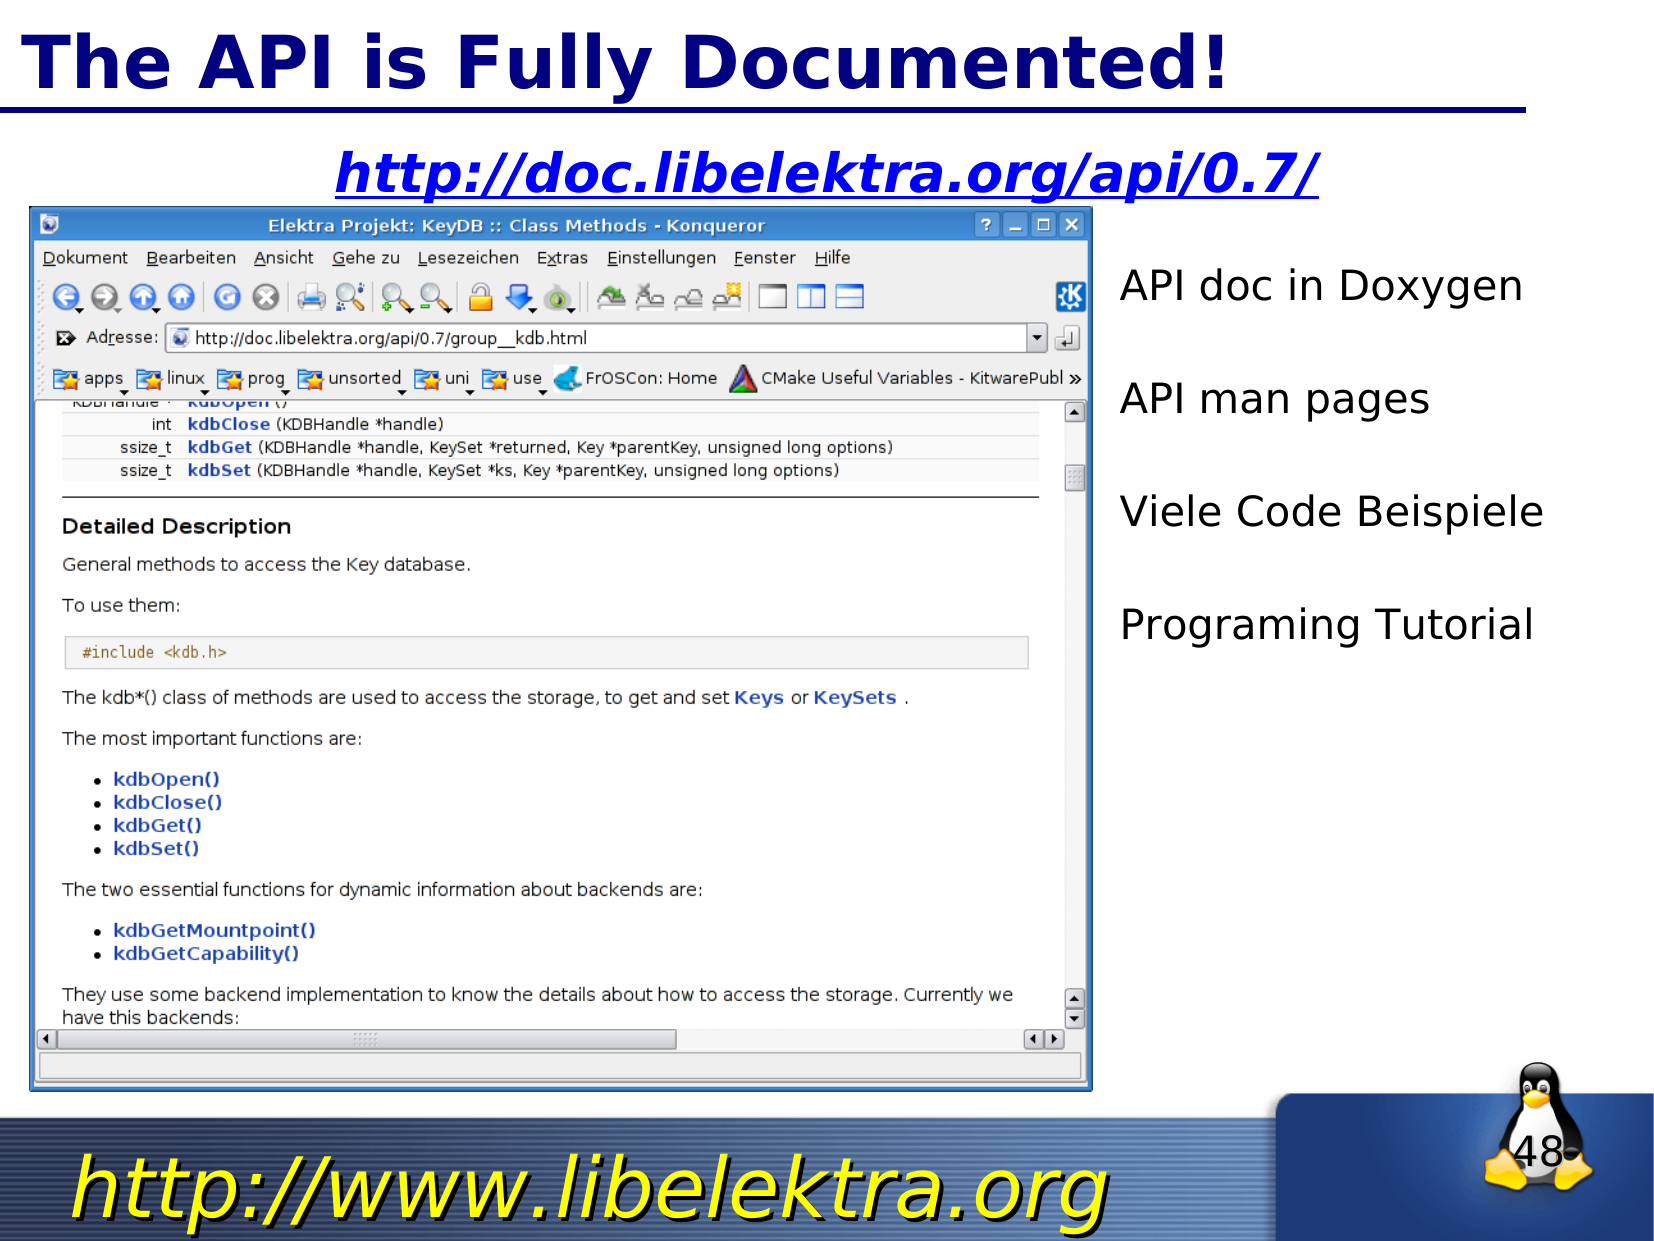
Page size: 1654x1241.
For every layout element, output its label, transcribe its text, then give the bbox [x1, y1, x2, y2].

picture [0, 206, 1654, 1241]
text_box The API is Fully Documented! [21, 14, 1611, 110]
list API doc in Doxygen API man pages Viele Code Beispiele Programing Tutorial [1104, 250, 1630, 706]
text_box <Nummer> [1312, 1122, 1566, 1178]
text_box http://doc.libelektra.org/api/0.7/ [280, 139, 1373, 203]
